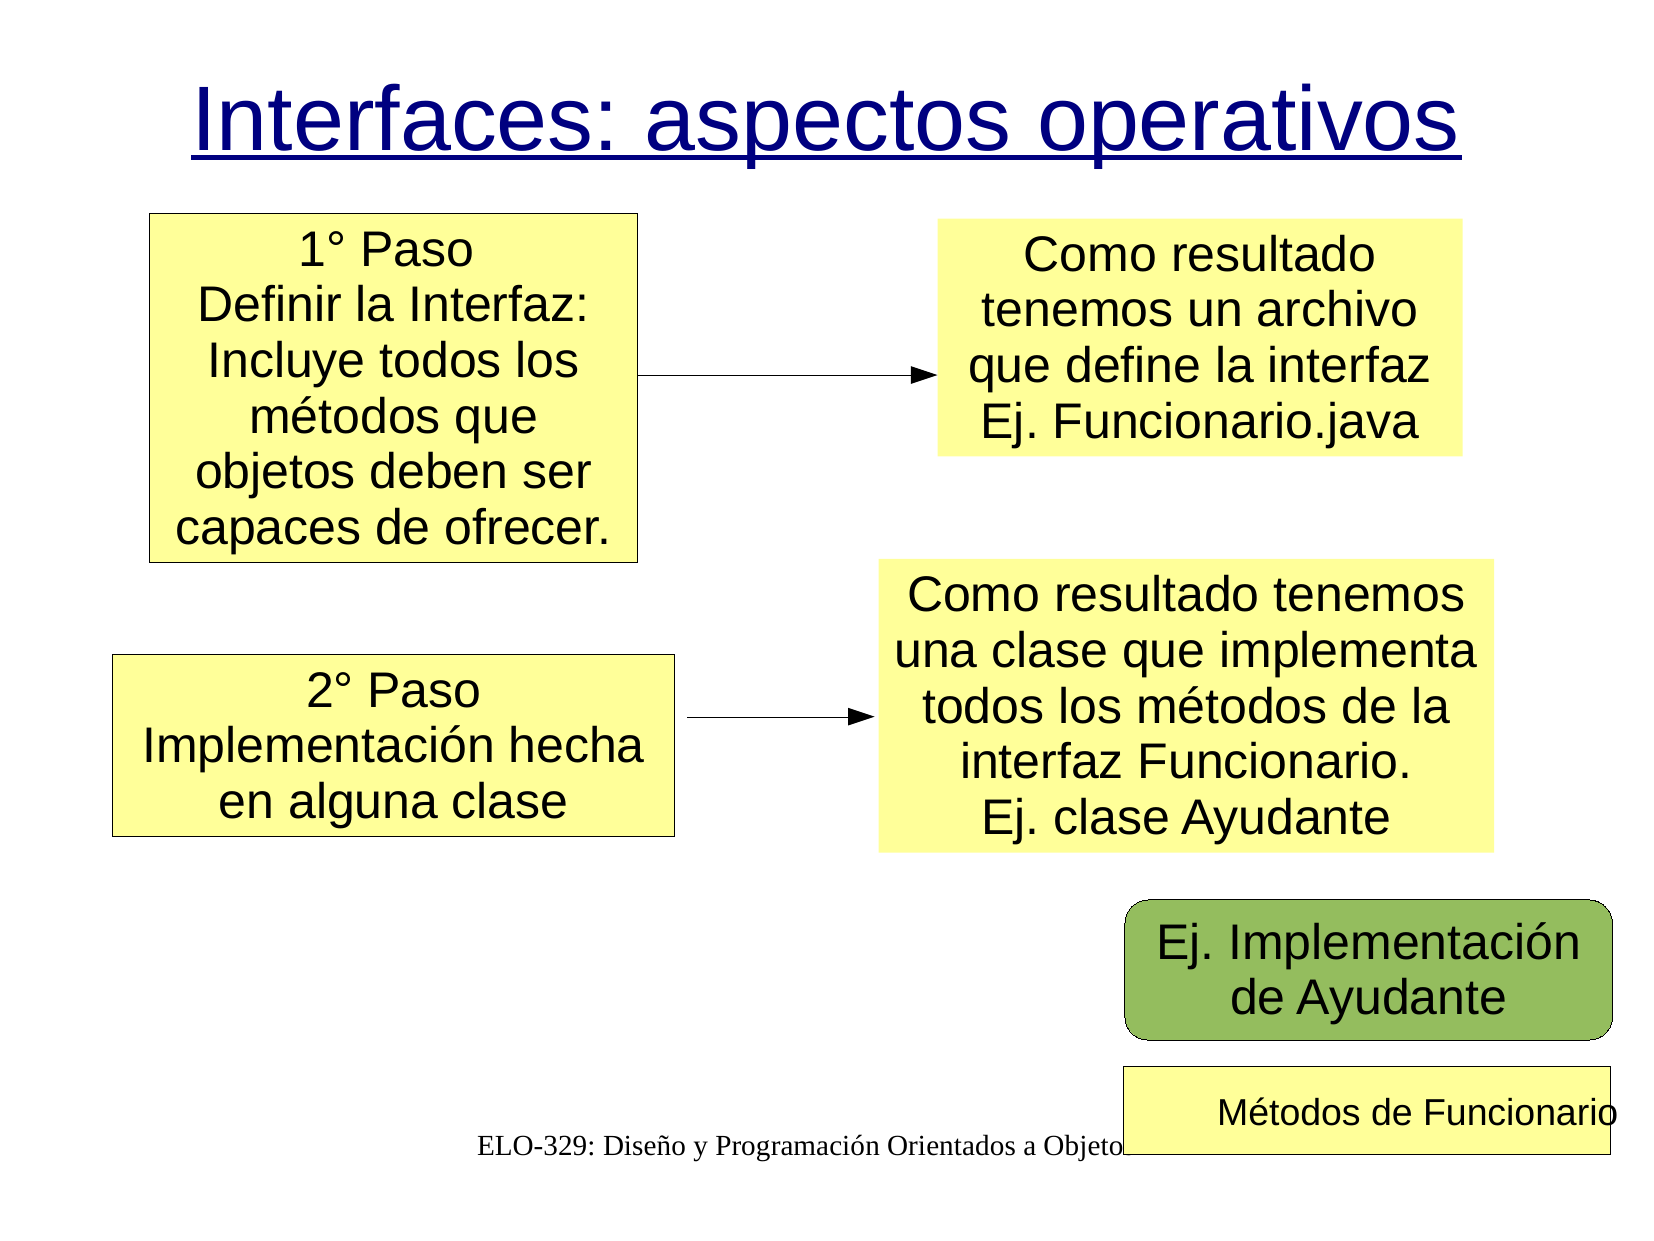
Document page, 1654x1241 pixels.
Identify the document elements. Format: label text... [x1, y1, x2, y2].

text_box 2° Paso Implementación hecha en alguna clase [112, 654, 675, 837]
text_box 1° Paso Definir la Interfaz: Incluye todos los métodos que objetos deben ser capaces de ofrecer. [149, 213, 638, 563]
text_box Métodos de Funcionario [1202, 1084, 1634, 1146]
title Interfaces: aspectos operativos [82, 49, 1571, 188]
text_box Ej. Implementación de Ayudante [1124, 899, 1613, 1041]
text_box Como resultado tenemos un archivo que define la interfaz Ej. Funcionario.java [937, 218, 1463, 457]
text_box [1123, 1066, 1611, 1155]
text_box Como resultado tenemos una clase que implementa todos los métodos de la interfaz Funcionario. Ej. clase Ayudante [878, 558, 1495, 853]
